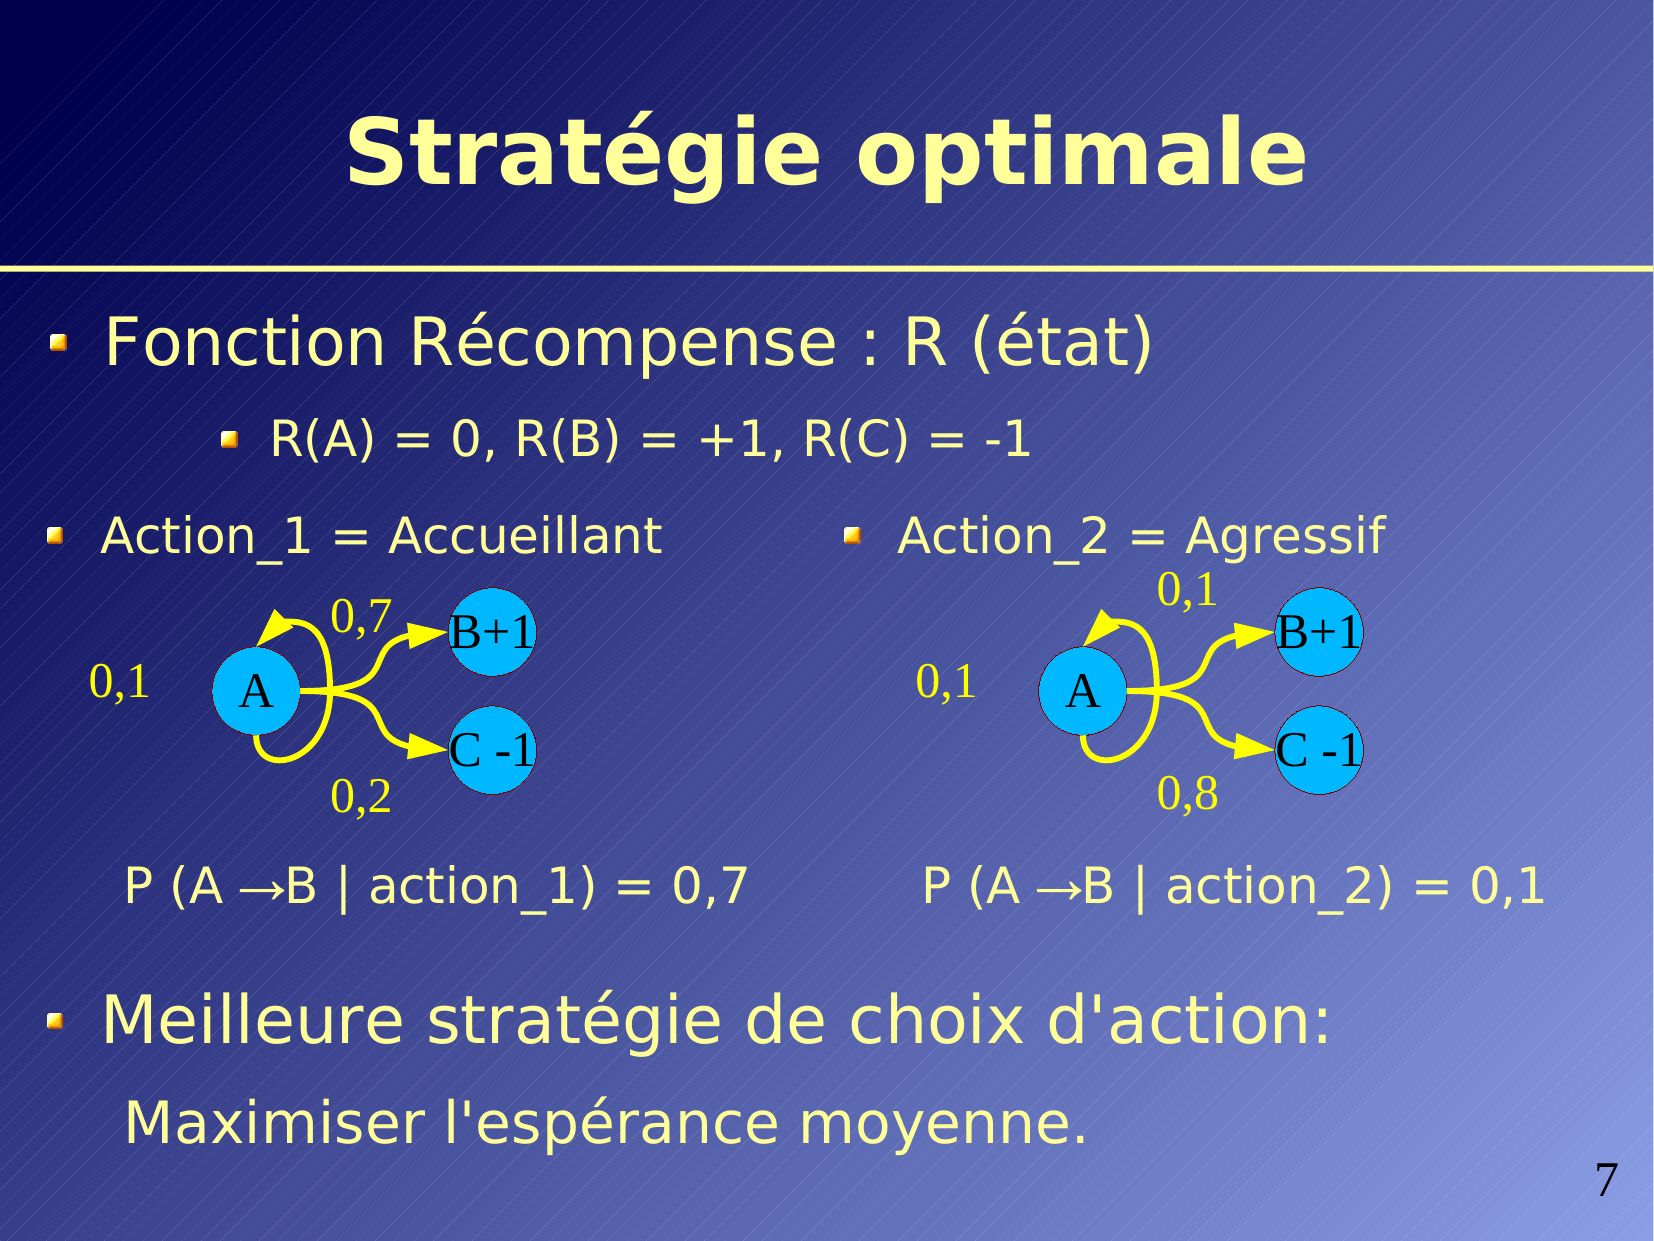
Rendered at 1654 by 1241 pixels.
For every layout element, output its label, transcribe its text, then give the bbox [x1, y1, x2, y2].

list Action_1 = Accueillant P (A →B | action_1) = 0,7 [29, 506, 798, 945]
list Fonction Récompense : R (état) R(A) = 0, R(B) = +1, R(C) = -1 [32, 303, 1536, 470]
text_box 0,1 [88, 652, 152, 709]
text_box 0,1 [915, 652, 978, 709]
text_box 7 [1594, 1151, 1620, 1208]
list Meilleure stratégie de choix d'action: Maximiser l'espérance moyenne. [29, 982, 1595, 1158]
list Action_2 = Agressif P (A →B | action_2) = 0,1 [826, 506, 1595, 929]
title Stratégie optimale [82, 49, 1571, 257]
